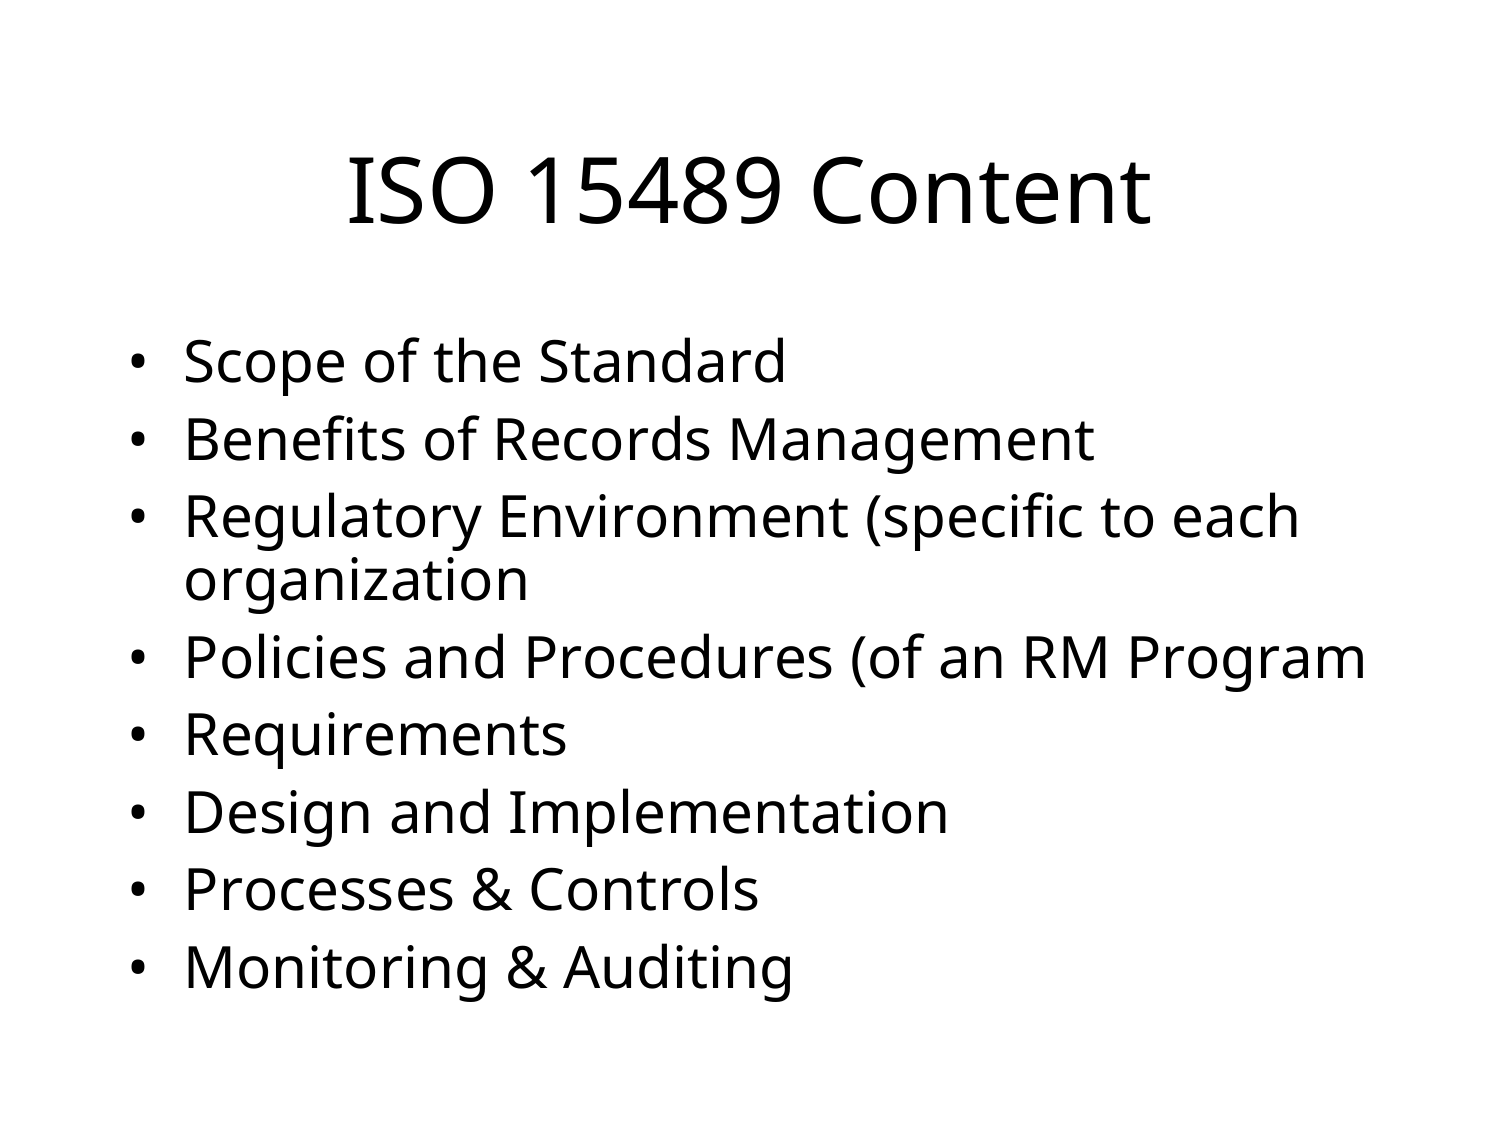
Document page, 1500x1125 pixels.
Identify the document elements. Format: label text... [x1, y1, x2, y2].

list Scope of the Standard Benefits of Records Management Regulatory Environment (specific to each organization Policies and Procedures (of an RM Program Requirements Design and Implementation Processes & Controls Monitoring & Auditing [112, 324, 1388, 1009]
title ISO 15489 Content [112, 99, 1388, 288]
